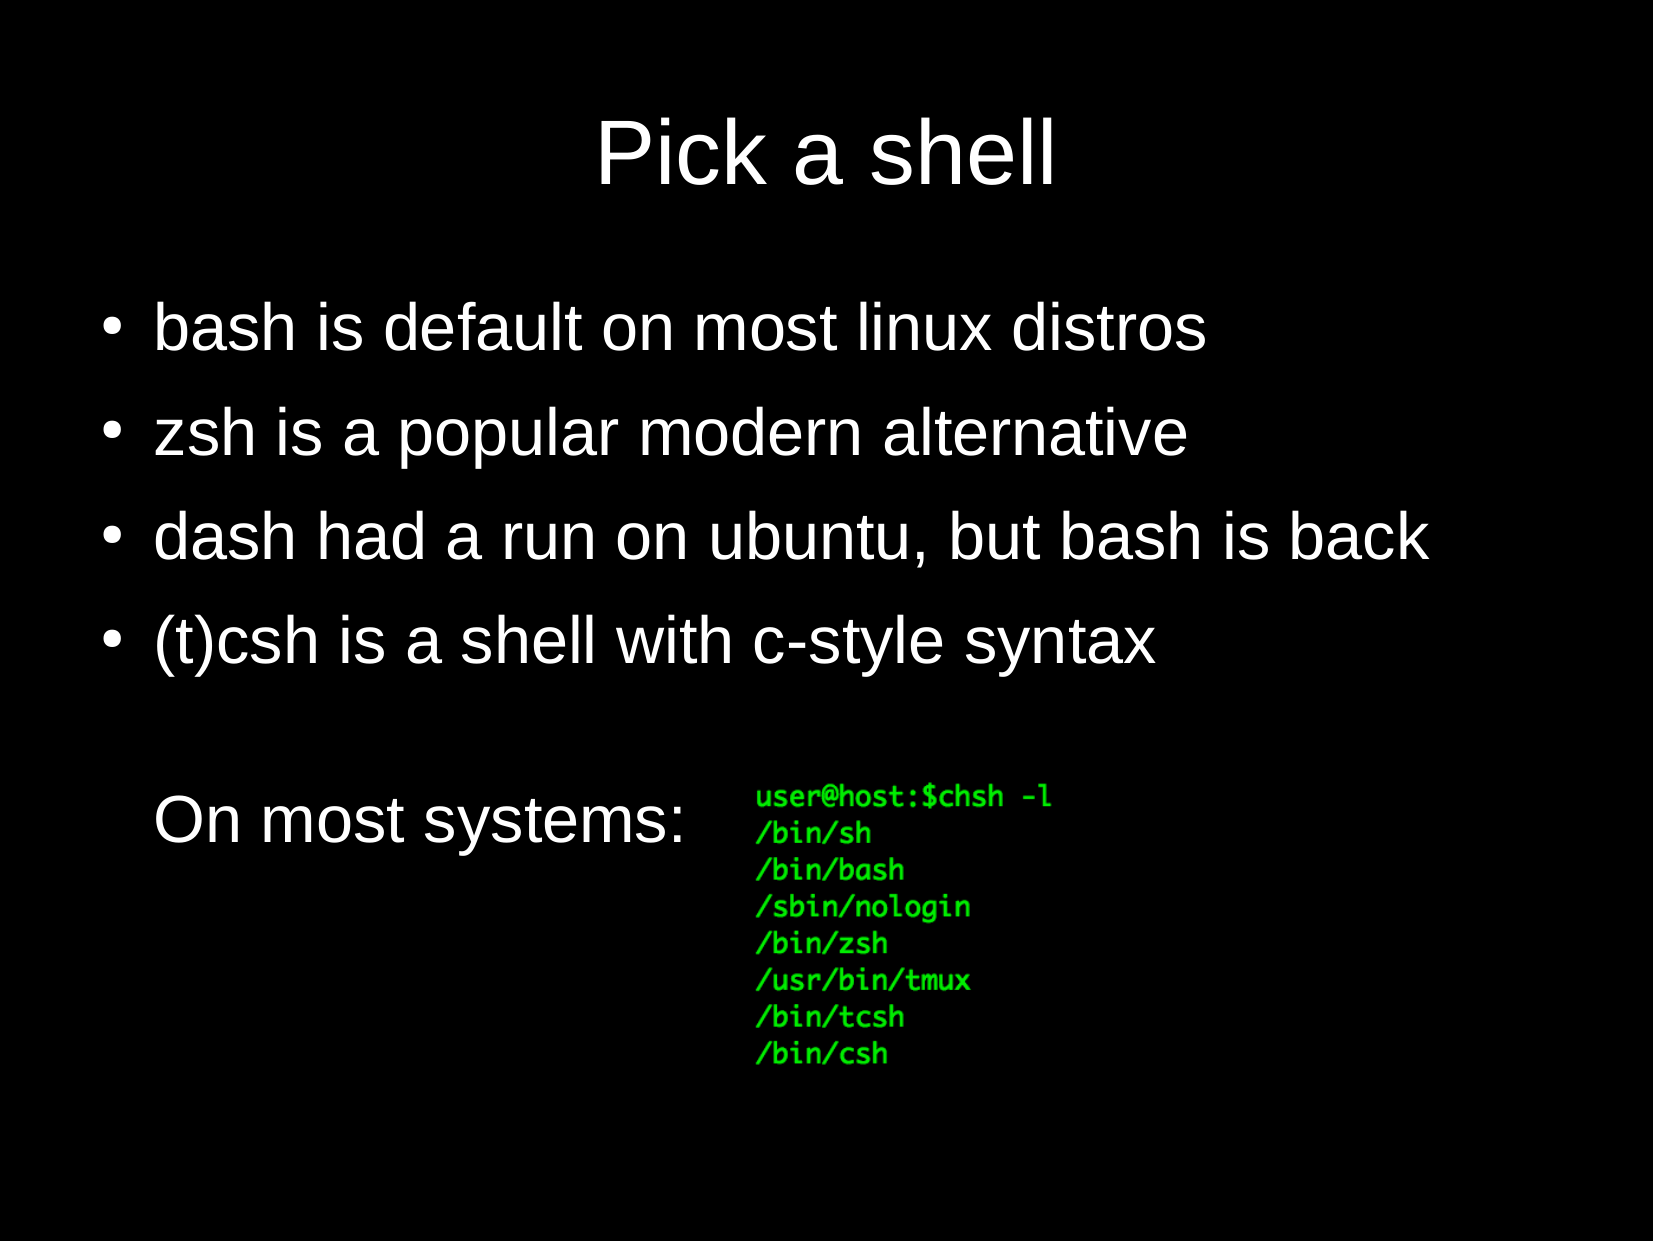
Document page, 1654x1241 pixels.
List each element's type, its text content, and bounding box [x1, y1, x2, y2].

list bash is default on most linux distros zsh is a popular modern alternative dash had a run on ubuntu, but bash is back (t)csh is a shell with c-style syntax On most systems: [82, 290, 1538, 1010]
title Pick a shell [82, 49, 1571, 257]
picture [750, 779, 1172, 1073]
